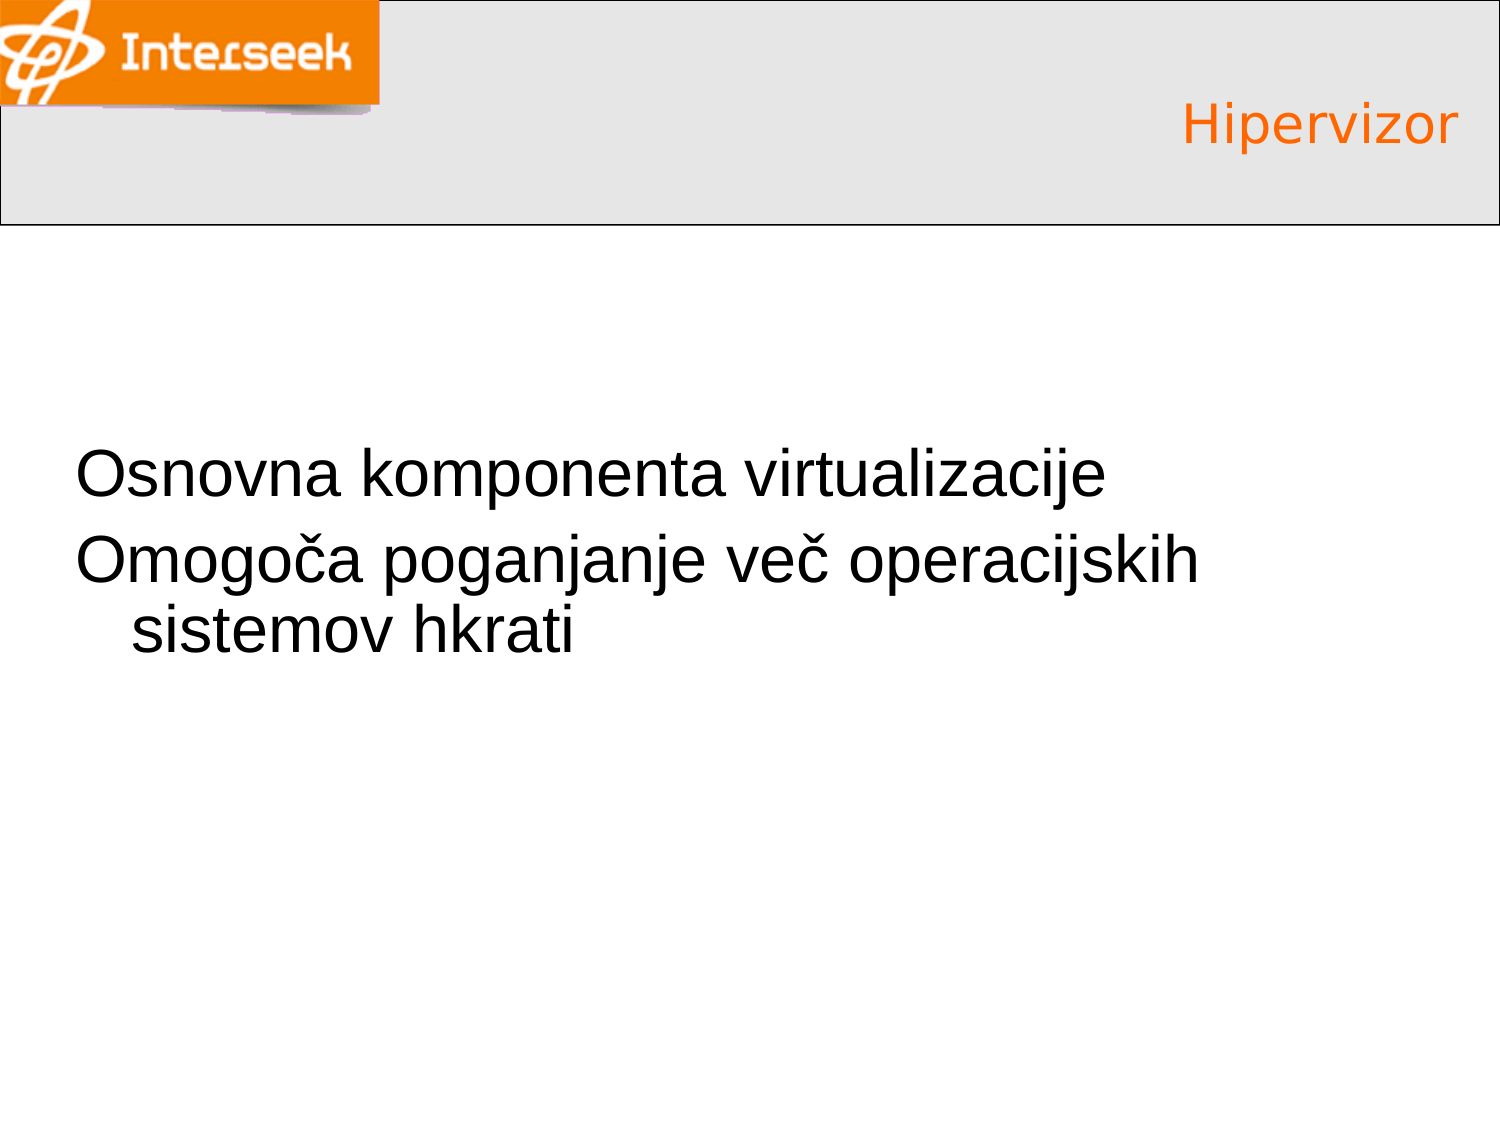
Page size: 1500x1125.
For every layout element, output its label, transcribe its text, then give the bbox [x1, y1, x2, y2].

title Hipervizor [430, 31, 1459, 220]
picture [0, 0, 410, 120]
text_box [0, 0, 1500, 225]
list Osnovna komponenta virtualizacije Omogoča poganjanje več operacijskih sistemov hkrati [75, 263, 1425, 1006]
